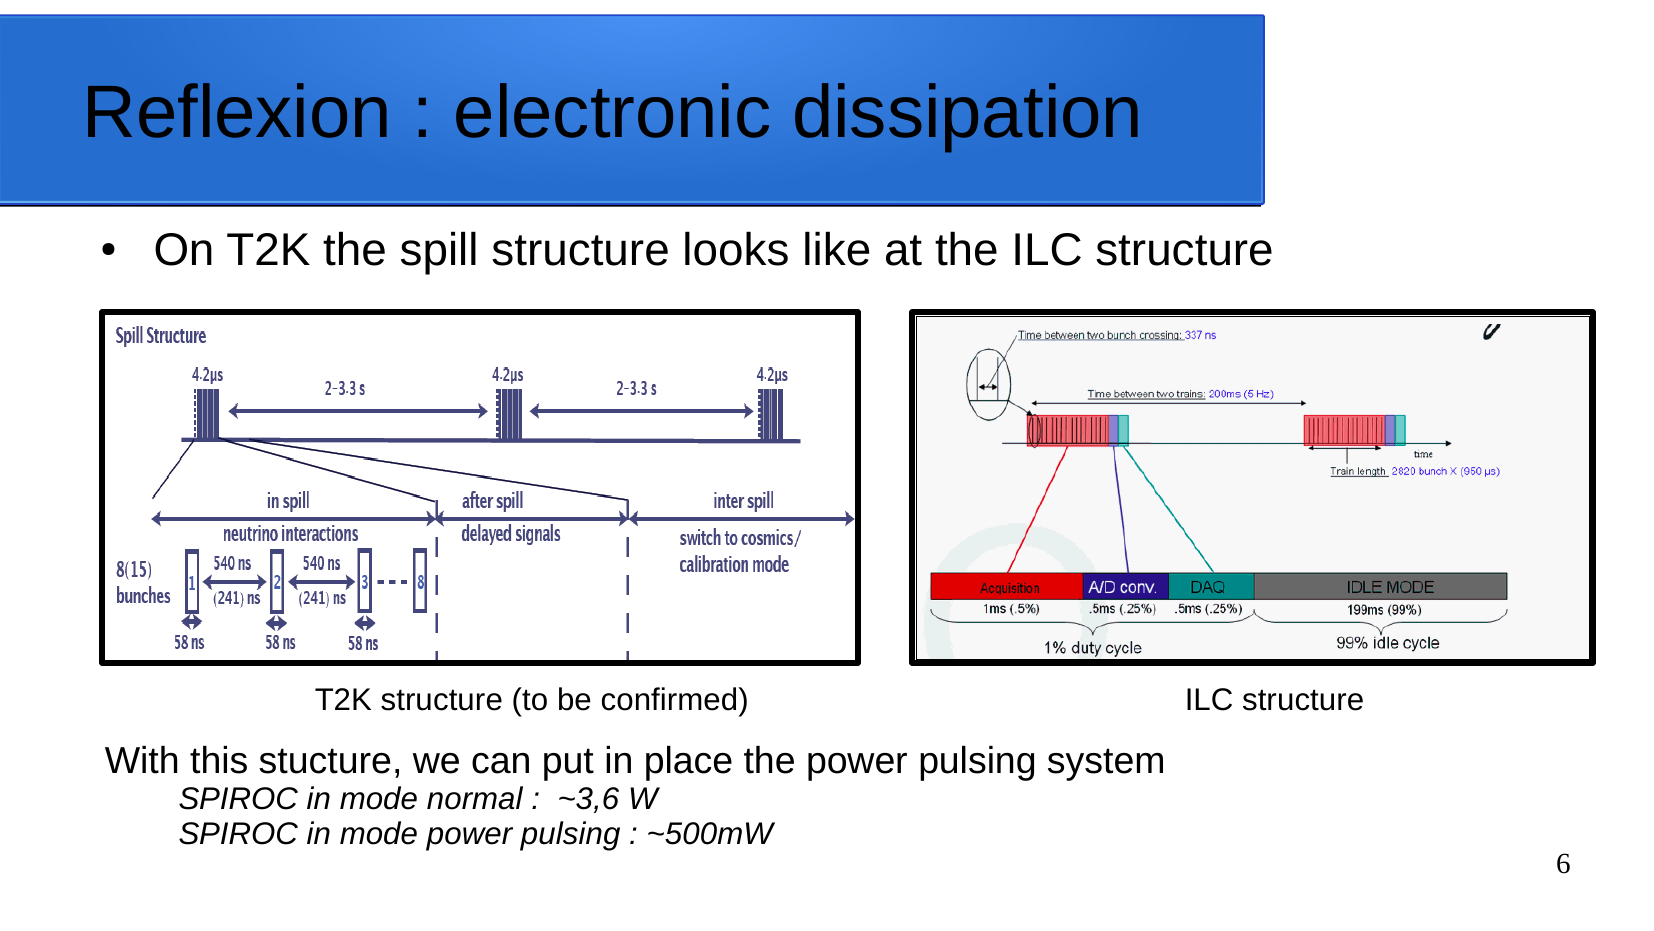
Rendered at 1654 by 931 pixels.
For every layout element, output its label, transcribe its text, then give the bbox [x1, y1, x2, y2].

title Reflexion : electronic dissipation [82, 35, 1235, 189]
text_box With this stucture, we can put in place the power pulsing system SPIROC in mode normal : ~3,6 W SPIROC in mode power pulsing : ~500mW [90, 732, 1201, 859]
picture [915, 315, 1591, 661]
list On T2K the spill structure looks like at the ILC structure [82, 224, 1571, 301]
picture [105, 315, 856, 661]
text_box T2K structure (to be confirmed) [300, 675, 766, 725]
text_box ILC structure [1170, 675, 1441, 725]
